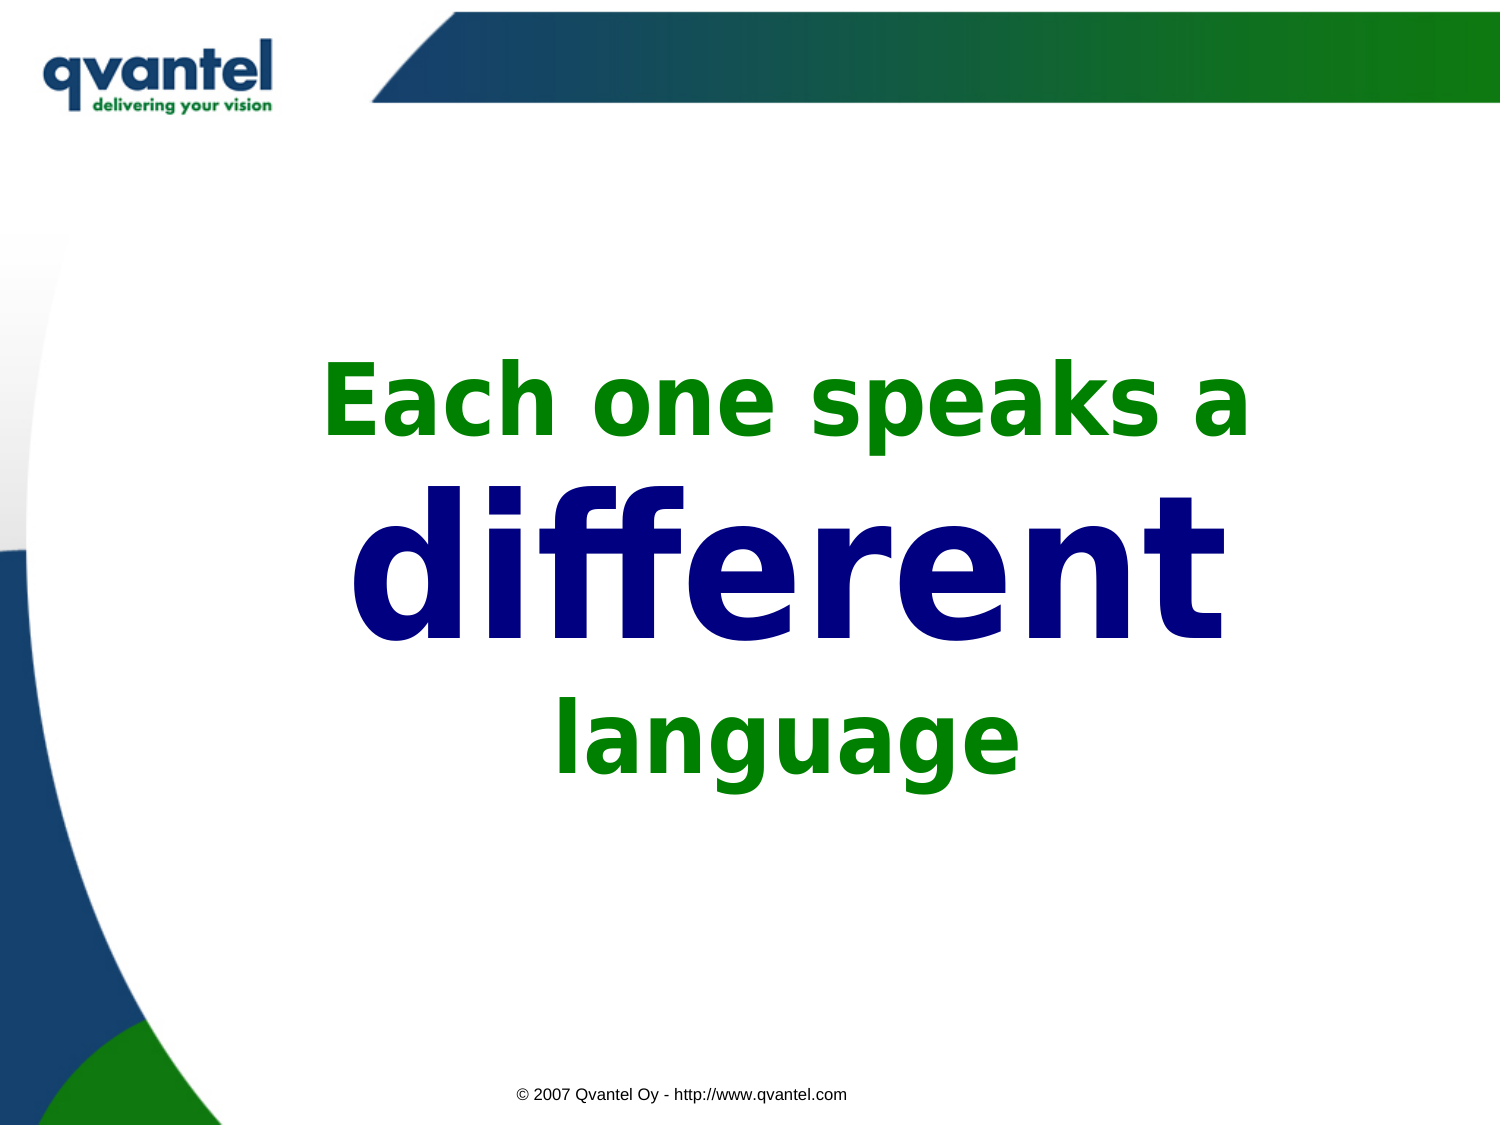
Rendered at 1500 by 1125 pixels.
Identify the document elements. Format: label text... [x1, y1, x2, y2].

text_box Each one speaks a different language [150, 337, 1426, 976]
picture [0, 0, 1500, 1125]
